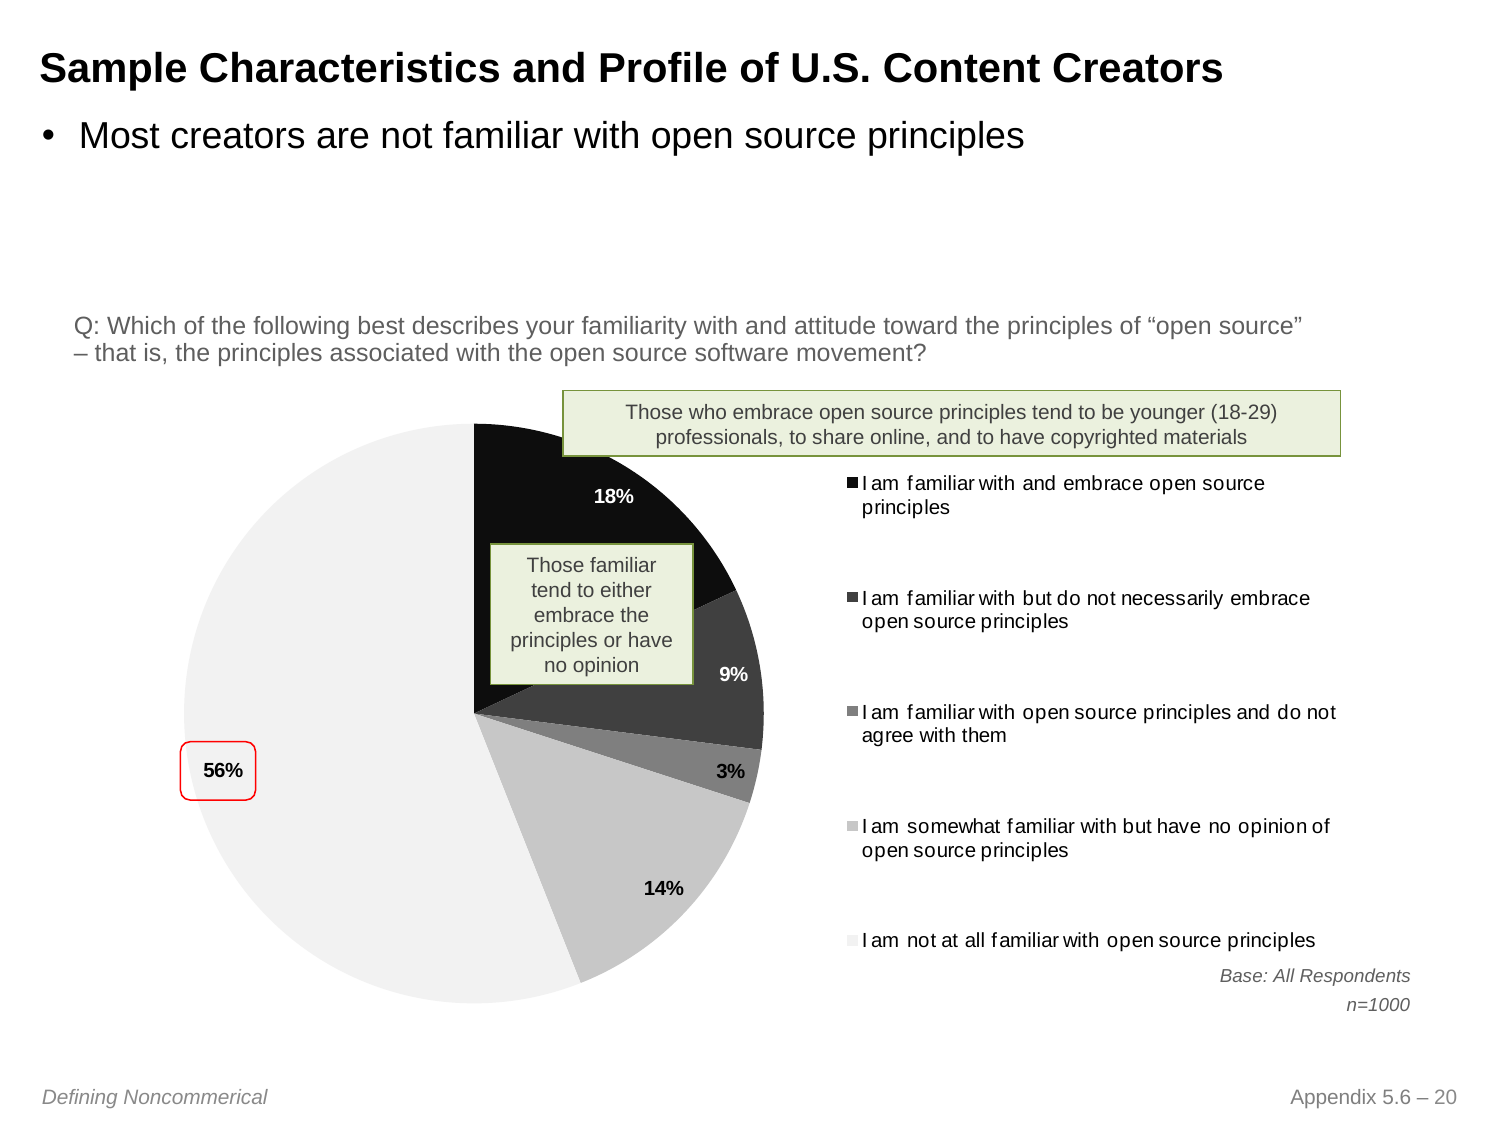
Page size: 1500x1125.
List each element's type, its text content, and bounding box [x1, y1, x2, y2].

text_box Appendix 5.6 – <number> [1121, 1066, 1472, 1125]
text_box n=1000 [1110, 995, 1425, 1024]
text_box Those who embrace open source principles tend to be younger (18-29) professionals, to share online, and to have copyrighted materials [562, 390, 1341, 456]
text_box Q: Which of the following best describes your familiarity with and attitude toward the principles of “open source” – that is, the principles associated with the open source software movement? [59, 286, 1329, 393]
text_box Base: All Respondents [967, 956, 1426, 995]
text_box Most creators are not familiar with open source principles [27, 110, 1382, 165]
text_box Those familiar tend to either embrace the principles or have no opinion [490, 544, 694, 685]
picture [98, 379, 1366, 1057]
text_box Defining Noncommerical [27, 1066, 503, 1125]
text_box Sample Characteristics and Profile of U.S. Content Creators [24, 27, 1454, 110]
